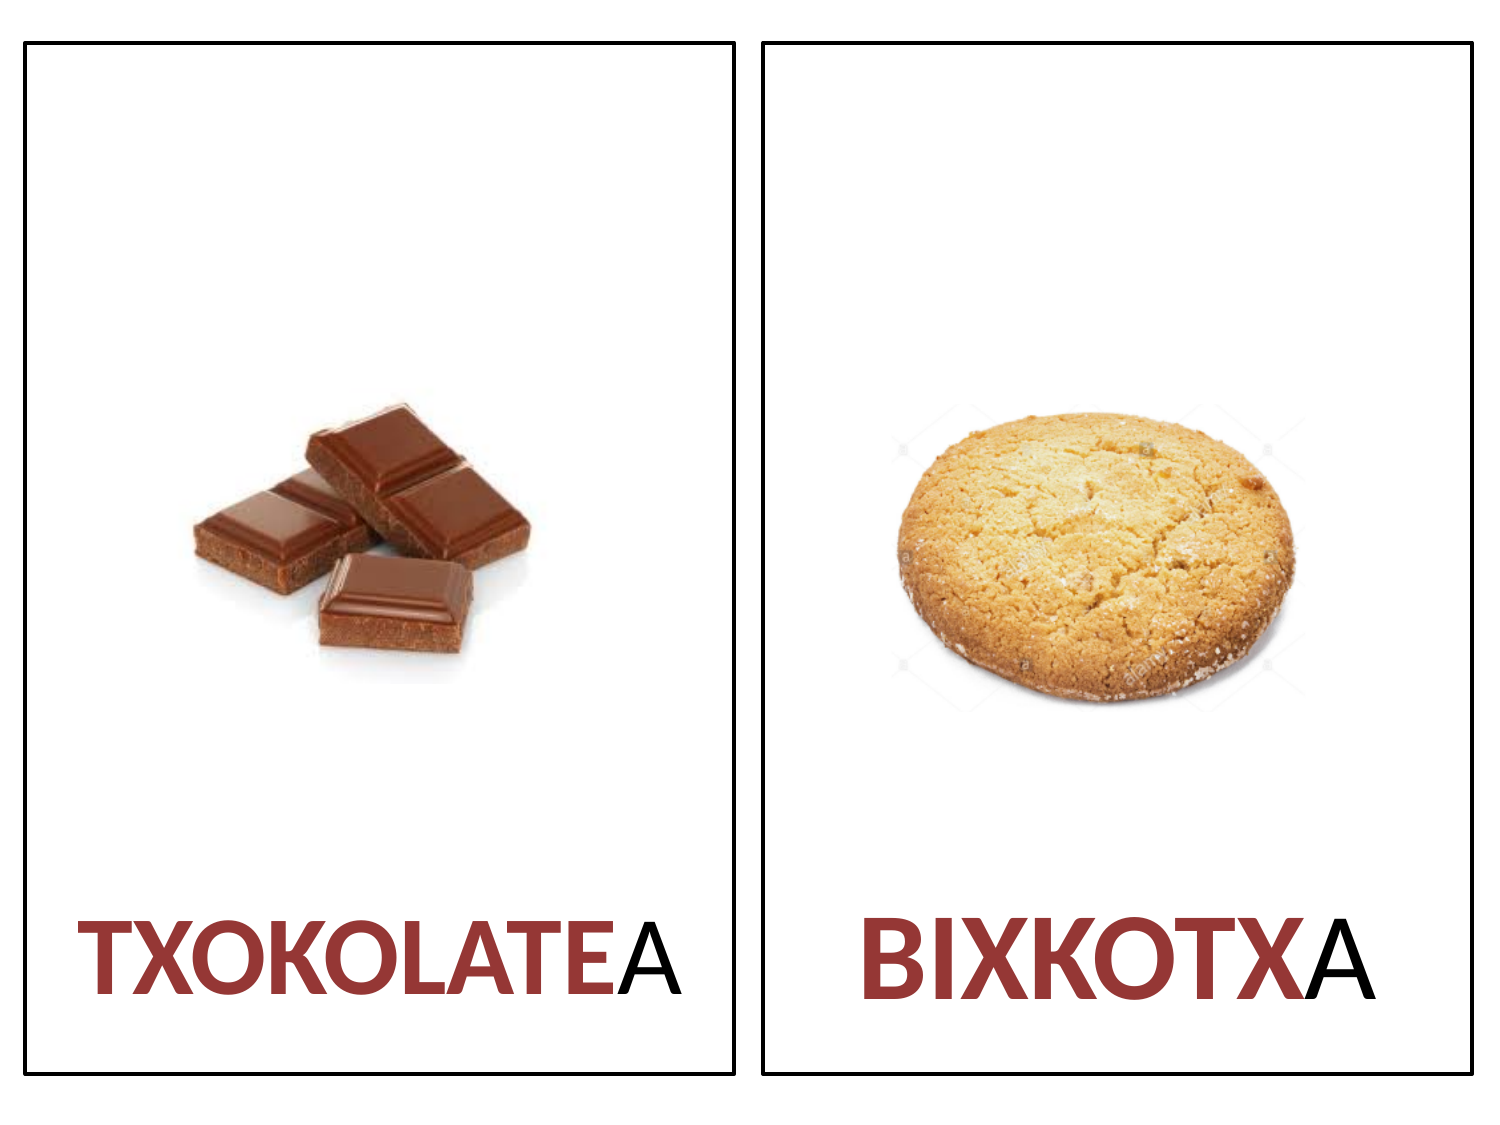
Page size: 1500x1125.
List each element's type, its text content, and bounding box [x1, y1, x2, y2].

picture [891, 404, 1306, 712]
picture [123, 361, 608, 684]
text_box BIXKOTXA [842, 867, 1393, 1033]
text_box TXOKOLATEA [62, 874, 697, 1025]
